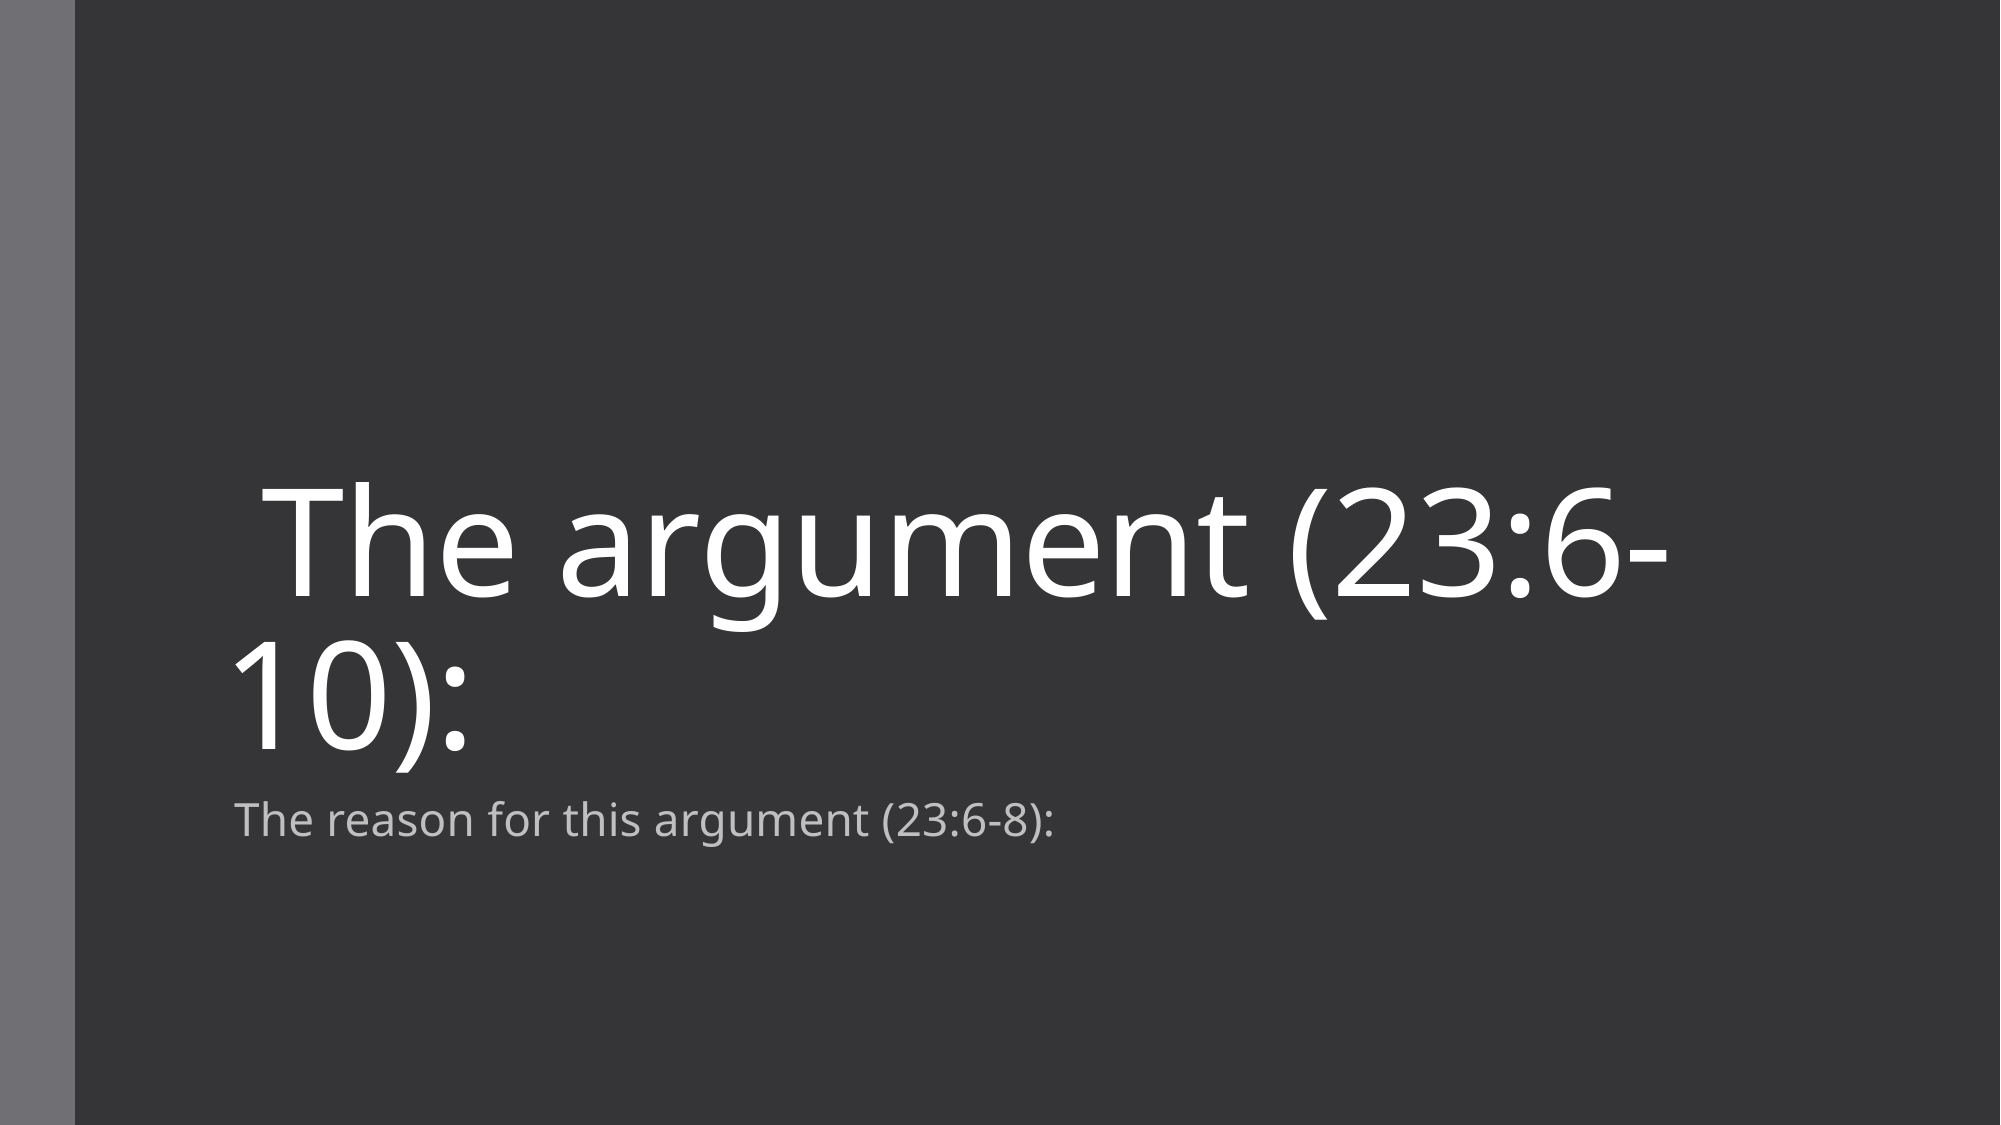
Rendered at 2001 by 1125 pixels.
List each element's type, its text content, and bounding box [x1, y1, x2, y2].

title The argument (23:6-10): [206, 124, 1752, 787]
subtitle The reason for this argument (23:6-8): [206, 787, 1752, 1066]
